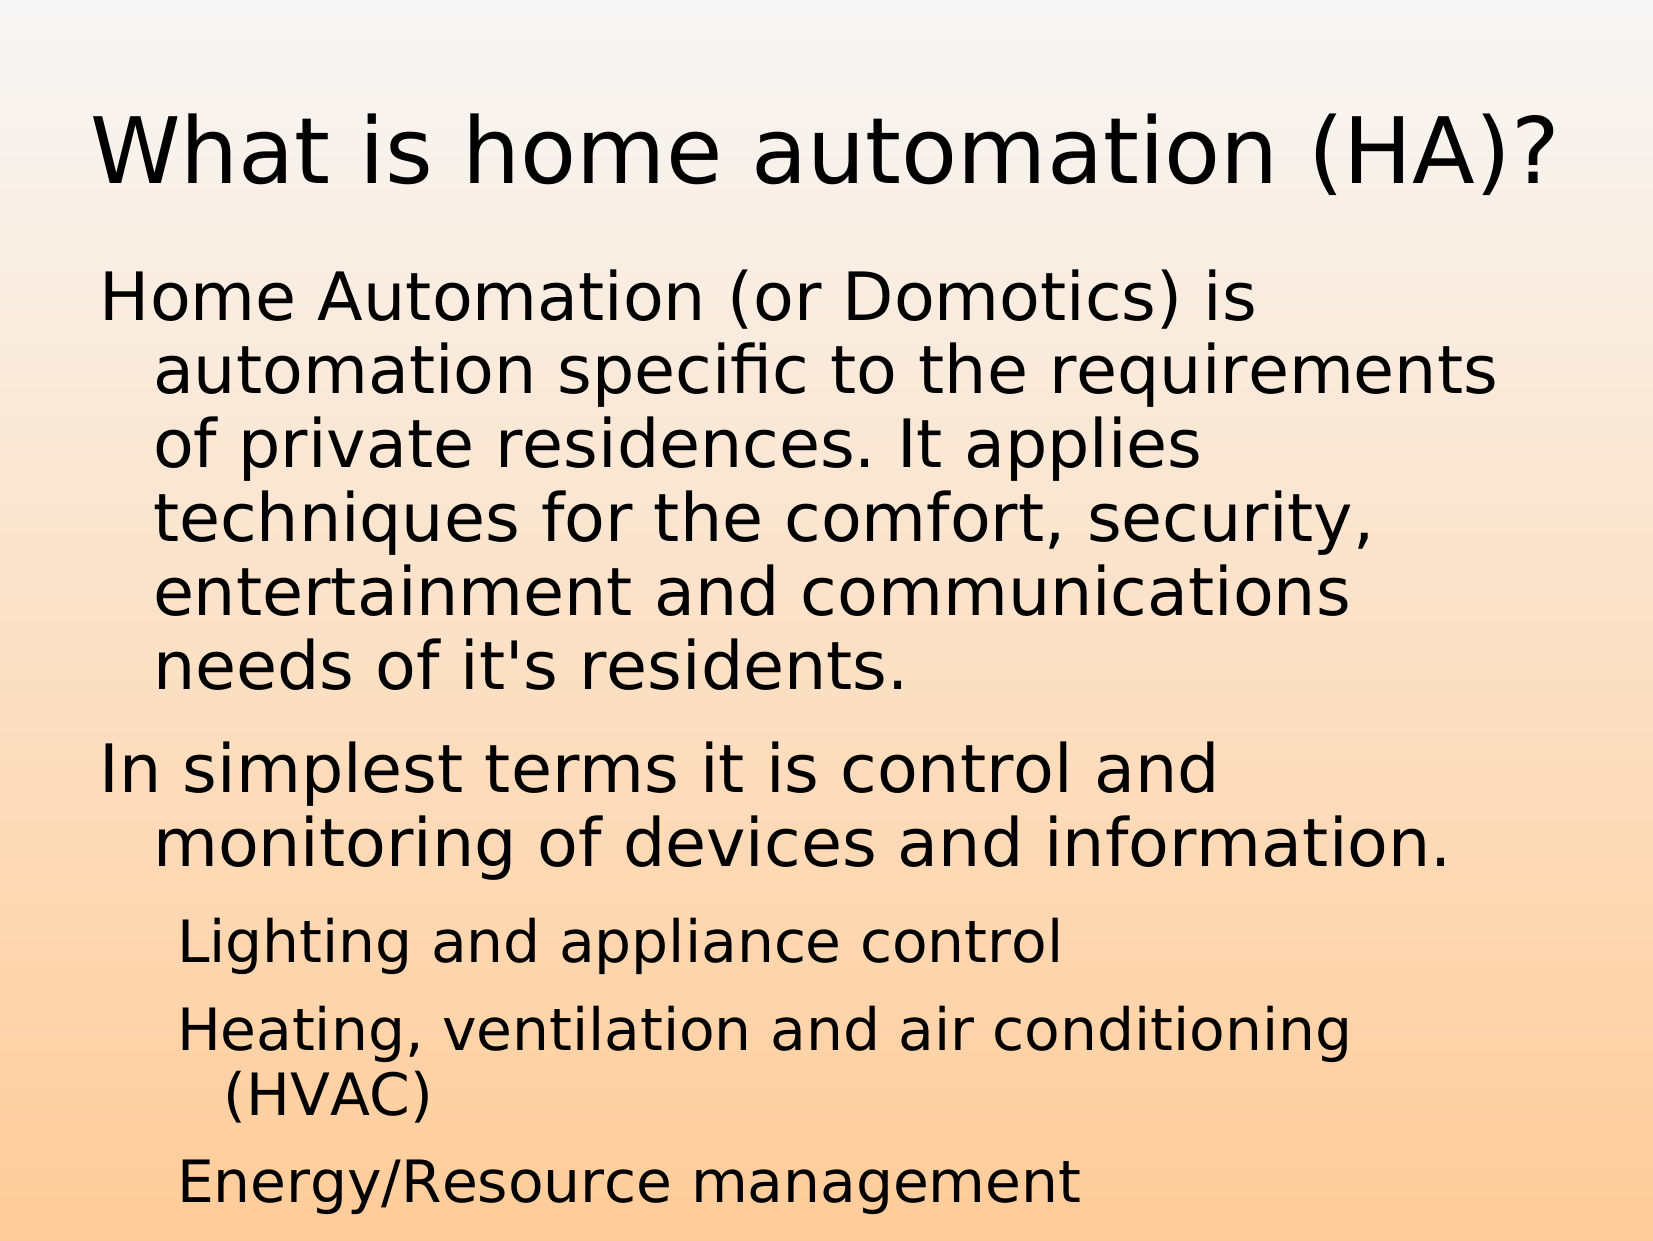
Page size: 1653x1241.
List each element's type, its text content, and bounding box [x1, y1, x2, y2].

title What is home automation (HA)? [82, 49, 1570, 257]
list Home Automation (or Domotics) is automation specific to the requirements of private residences. It applies techniques for the comfort, security, entertainment and communications needs of it's residents. In simplest terms it is control and monitoring of devices and information. Lighting and appliance control Heating, ventilation and air conditioning (HVAC) Energy/Resource management [82, 260, 1570, 1220]
